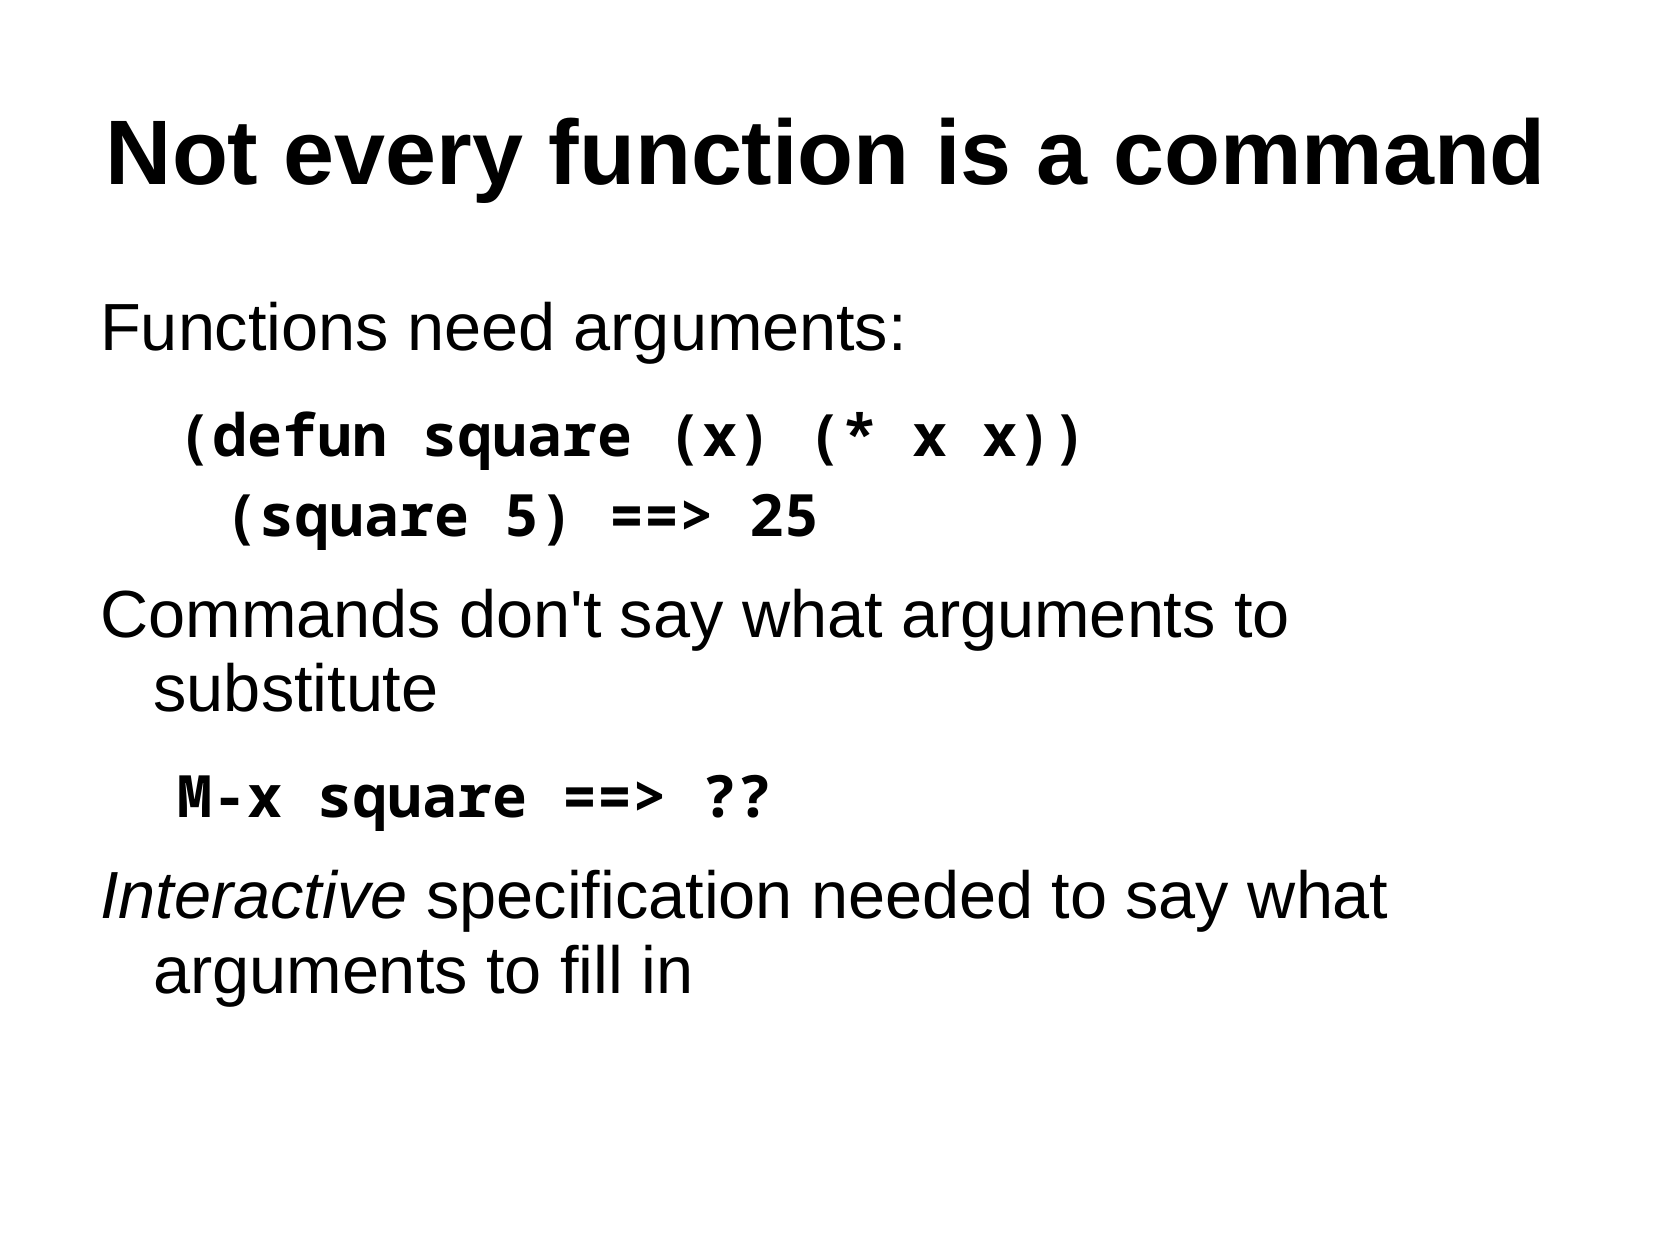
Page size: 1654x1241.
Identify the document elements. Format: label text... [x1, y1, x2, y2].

list Functions need arguments: (defun square (x) (* x x)) (square 5) ==> 25 Commands don't say what arguments to substitute M-x square ==> ?? Interactive specification needed to say what arguments to fill in [82, 290, 1571, 1109]
title Not every function is a command [82, 56, 1571, 250]
